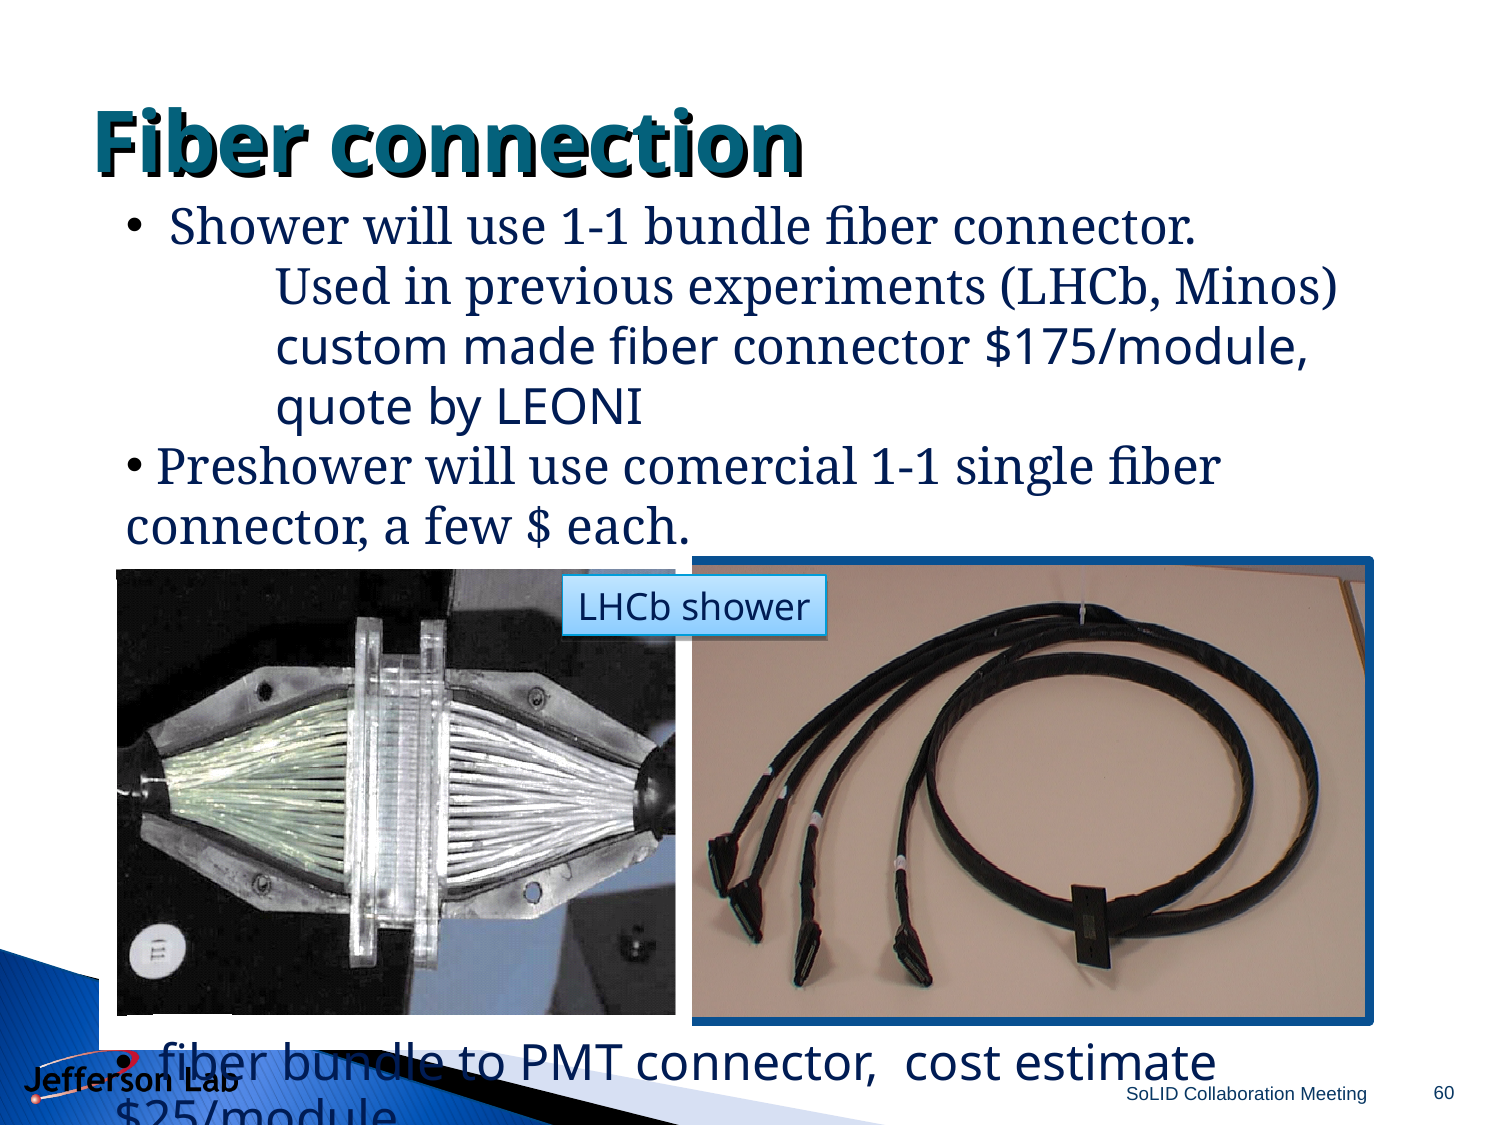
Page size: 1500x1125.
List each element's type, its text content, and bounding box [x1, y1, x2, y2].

text_box LHCb shower [563, 575, 826, 635]
chart [692, 565, 1365, 912]
text_box SoLID Collaboration Meeting [1074, 1051, 1418, 1112]
text_box Shower will use 1-1 bundle fiber connector. Used in previous experiments (LHCb, Minos) custom made fiber connector $175/module, quote by LEONI Preshower will use comercial 1-1 single fiber connector, a few $ each. [112, 187, 1451, 561]
text_box fiber bundle to PMT connector, cost estimate $25/module [100, 912, 1412, 1125]
text_box 60 [1418, 1051, 1479, 1112]
title Fiber connection [75, 45, 1426, 233]
picture [99, 533, 692, 1051]
